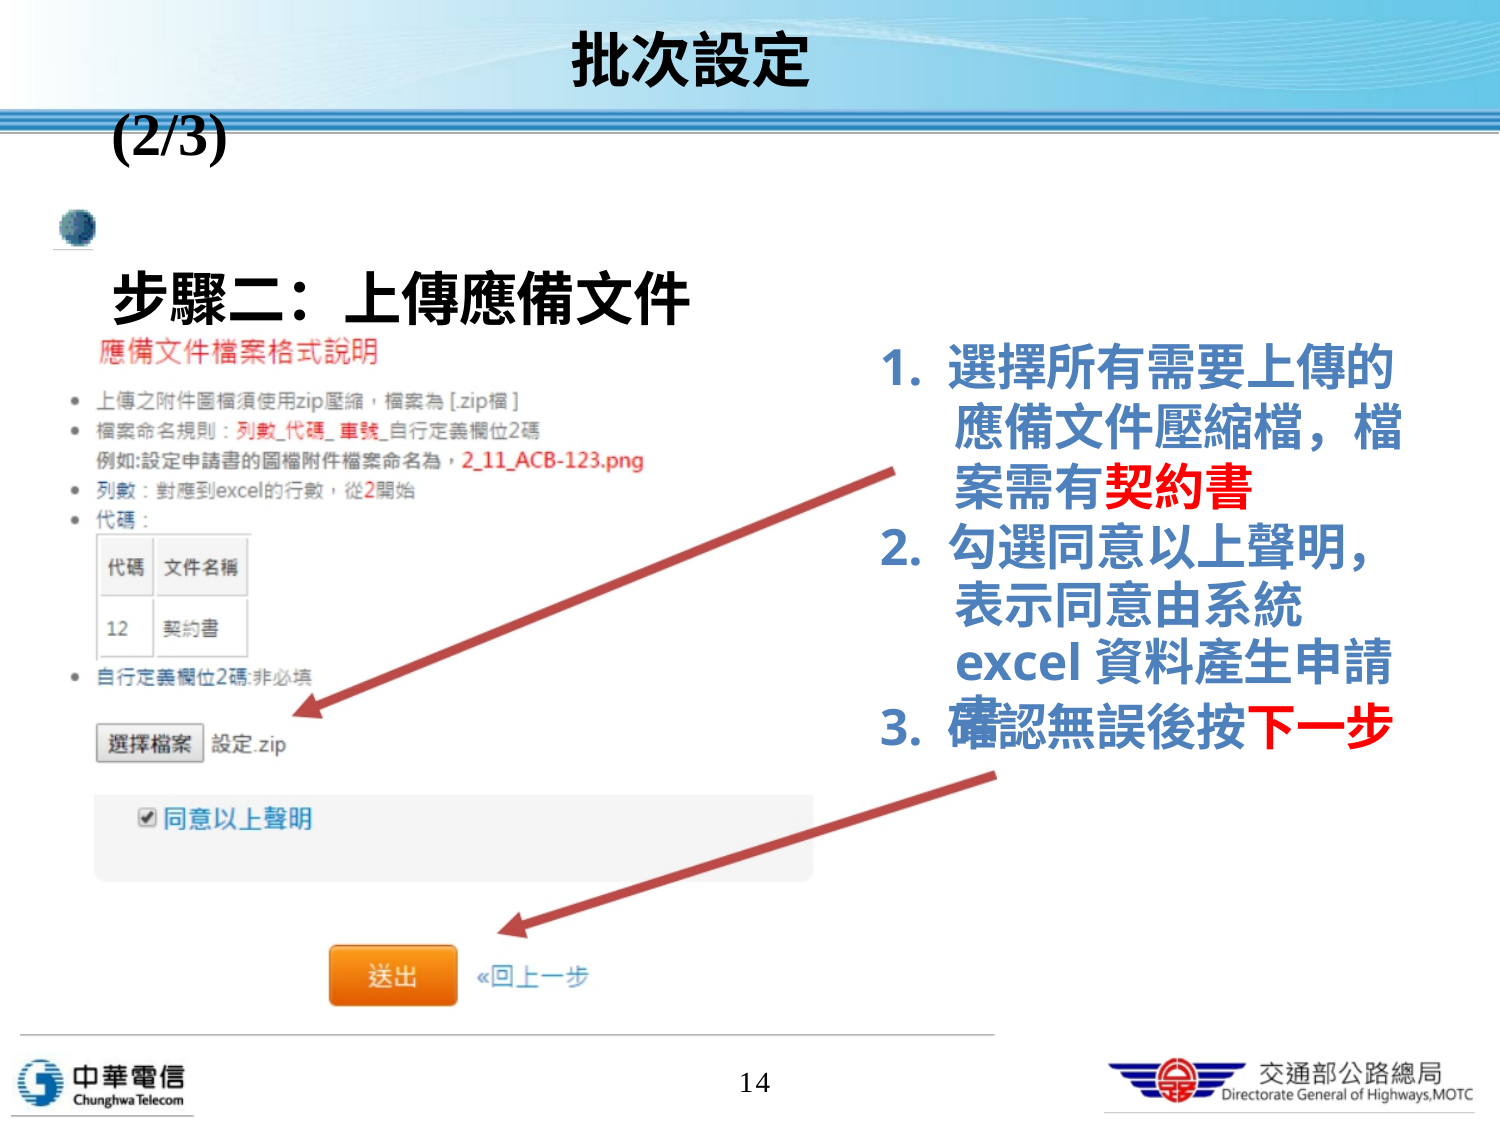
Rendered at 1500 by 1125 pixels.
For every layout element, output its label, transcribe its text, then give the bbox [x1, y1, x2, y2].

picture [20, 313, 997, 1034]
text_box 3. 確認無誤後按下一步 [879, 695, 1426, 756]
picture [11, 1051, 197, 1116]
picture [193, 313, 201, 318]
text_box 2. 勾選同意以上聲明， [879, 515, 1426, 576]
picture [431, 313, 443, 320]
picture [0, 0, 1500, 132]
text_box 14 [738, 1059, 794, 1099]
picture [53, 201, 97, 249]
text_box 1. 選擇所有需要上傳的 [879, 335, 1426, 396]
text_box 批次設定(2/3) 步驟二：上傳應備文件 [111, 22, 933, 260]
text_box 應備文件壓縮檔，檔 案需有契約書 [954, 395, 1408, 515]
text_box 表示同意由系統excel資料產生申請書 [954, 578, 1433, 694]
picture [1104, 1051, 1478, 1112]
